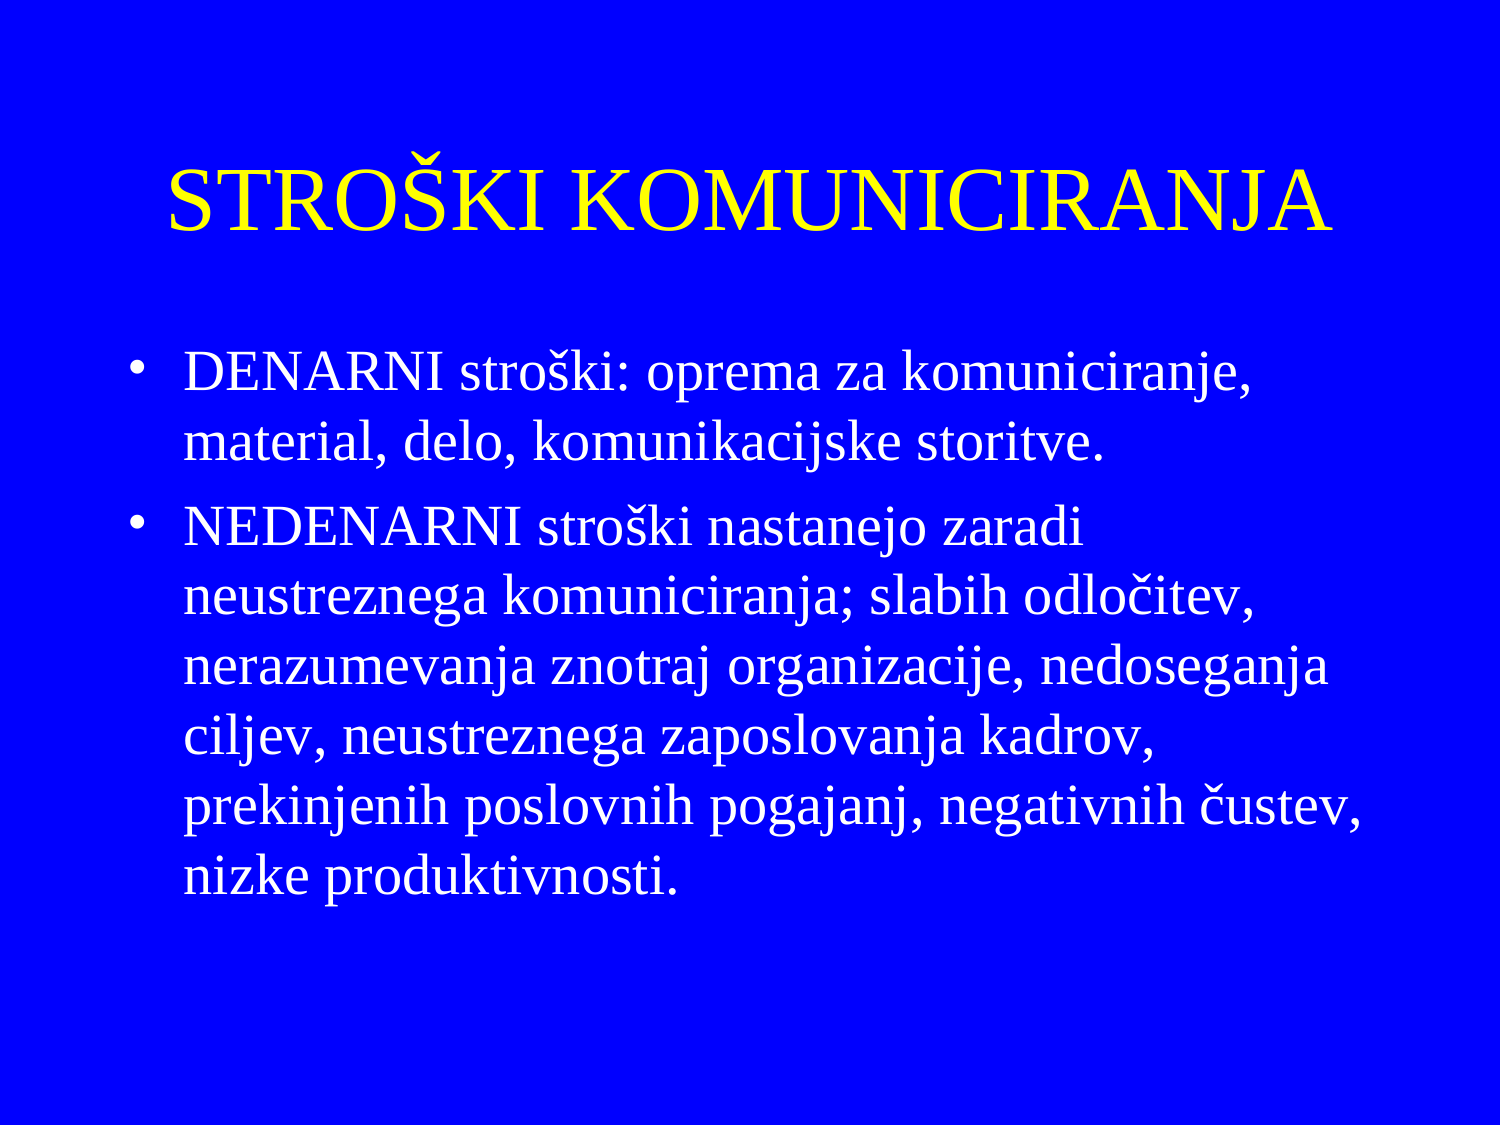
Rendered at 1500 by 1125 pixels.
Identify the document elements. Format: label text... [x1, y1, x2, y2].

title STROŠKI KOMUNICIRANJA [112, 99, 1388, 288]
list DENARNI stroški: oprema za komuniciranje, material, delo, komunikacijske storitve. NEDENARNI stroški nastanejo zaradi neustreznega komuniciranja; slabih odločitev, nerazumevanja znotraj organizacije, nedoseganja ciljev, neustreznega zaposlovanja kadrov, prekinjenih poslovnih pogajanj, negativnih čustev, nizke produktivnosti. [112, 324, 1388, 1001]
